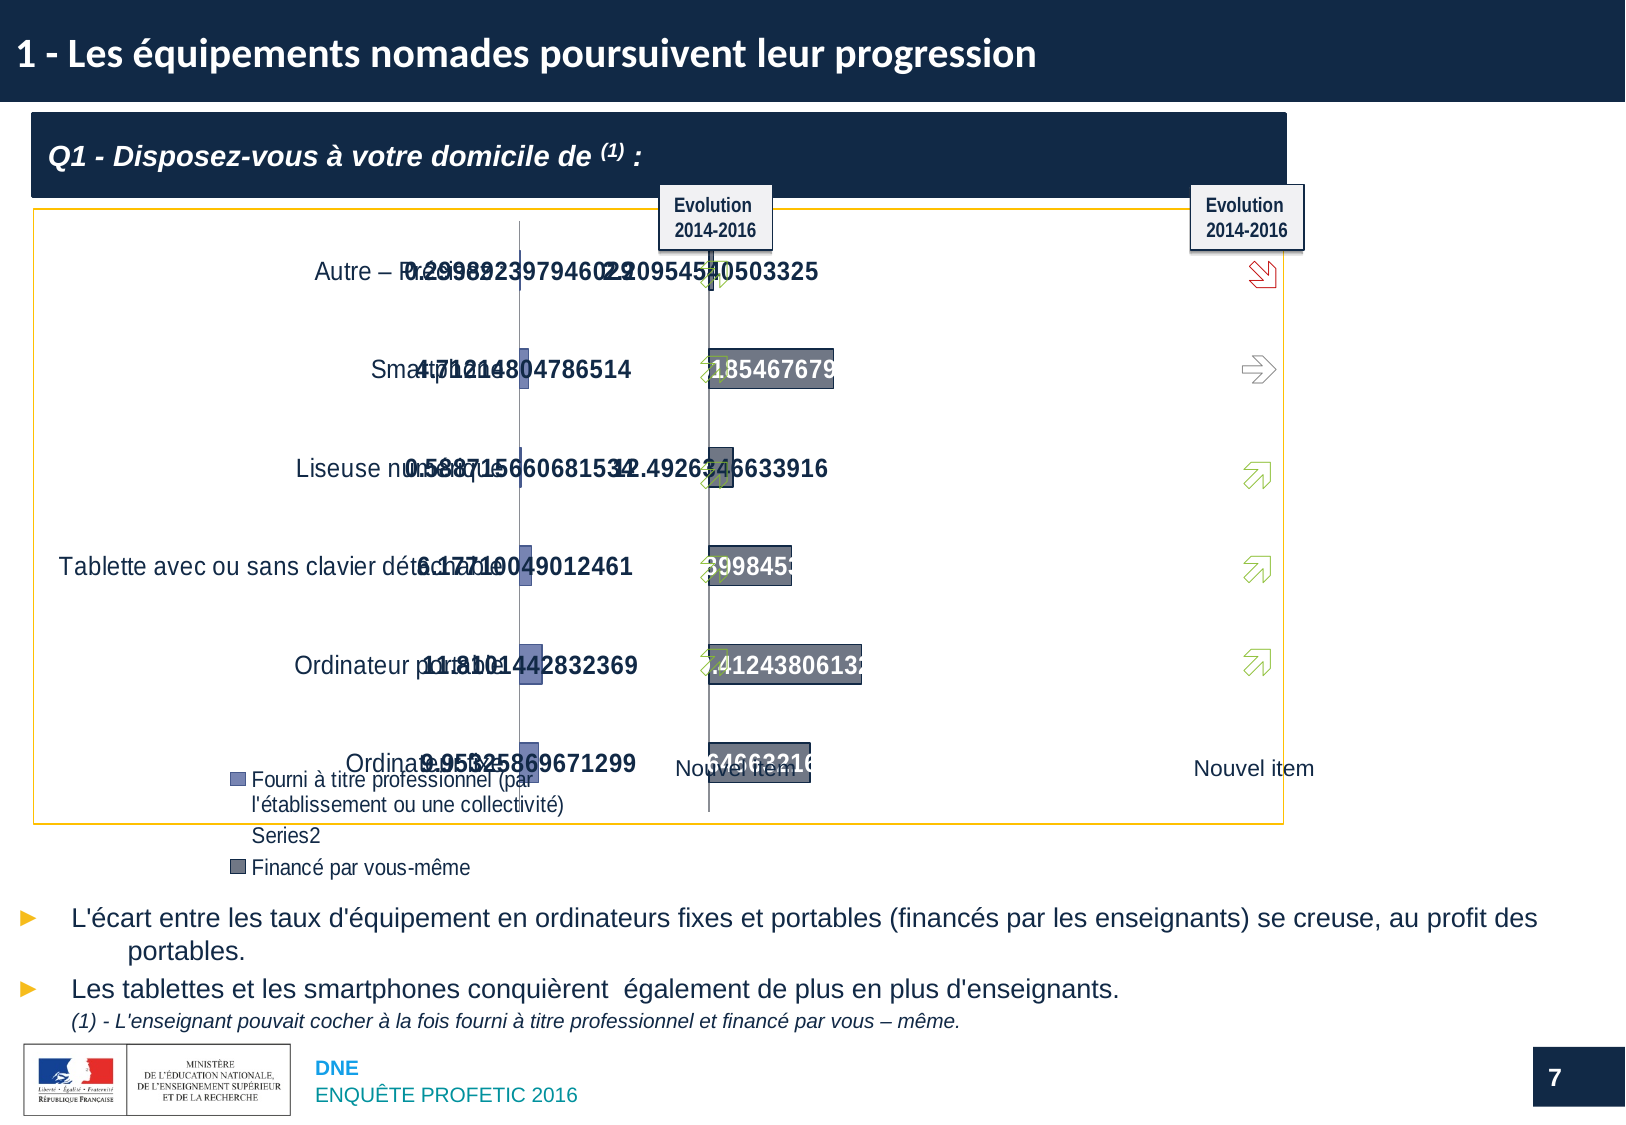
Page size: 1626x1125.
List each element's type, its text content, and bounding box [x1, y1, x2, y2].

text_box Evolution 2014-2016 [1190, 184, 1304, 251]
list L'écart entre les taux d'équipement en ordinateurs fixes et portables (financés par les enseignants) se creuse, au profit des portables. Les tablettes et les smartphones conquièrent également de plus en plus d'enseignants. (1) - L'enseignant pouvait cocher à la fois fourni à titre professionnel et financé par vous – même. [0, 893, 1625, 1059]
text_box  [682, 338, 748, 399]
text_box Nouvel item [1178, 745, 1332, 789]
text_box Evolution 2014-2016 [658, 184, 773, 251]
text_box Q1 - Disposez-vous à votre domicile de (1) : [33, 114, 1285, 196]
text_box  [682, 243, 748, 305]
text_box  [1225, 444, 1292, 505]
text_box  [1225, 538, 1292, 600]
chart [32, 208, 1285, 885]
text_box  [682, 538, 748, 600]
text_box  [1231, 256, 1297, 305]
title 1 - Les équipements nomades poursuivent leur progression [0, 0, 1625, 102]
text_box  [1225, 631, 1292, 693]
text_box 7 [1533, 1046, 1625, 1107]
text_box  [1224, 338, 1297, 399]
text_box  [682, 631, 748, 693]
text_box  [682, 444, 748, 505]
text_box Nouvel item [659, 745, 813, 789]
